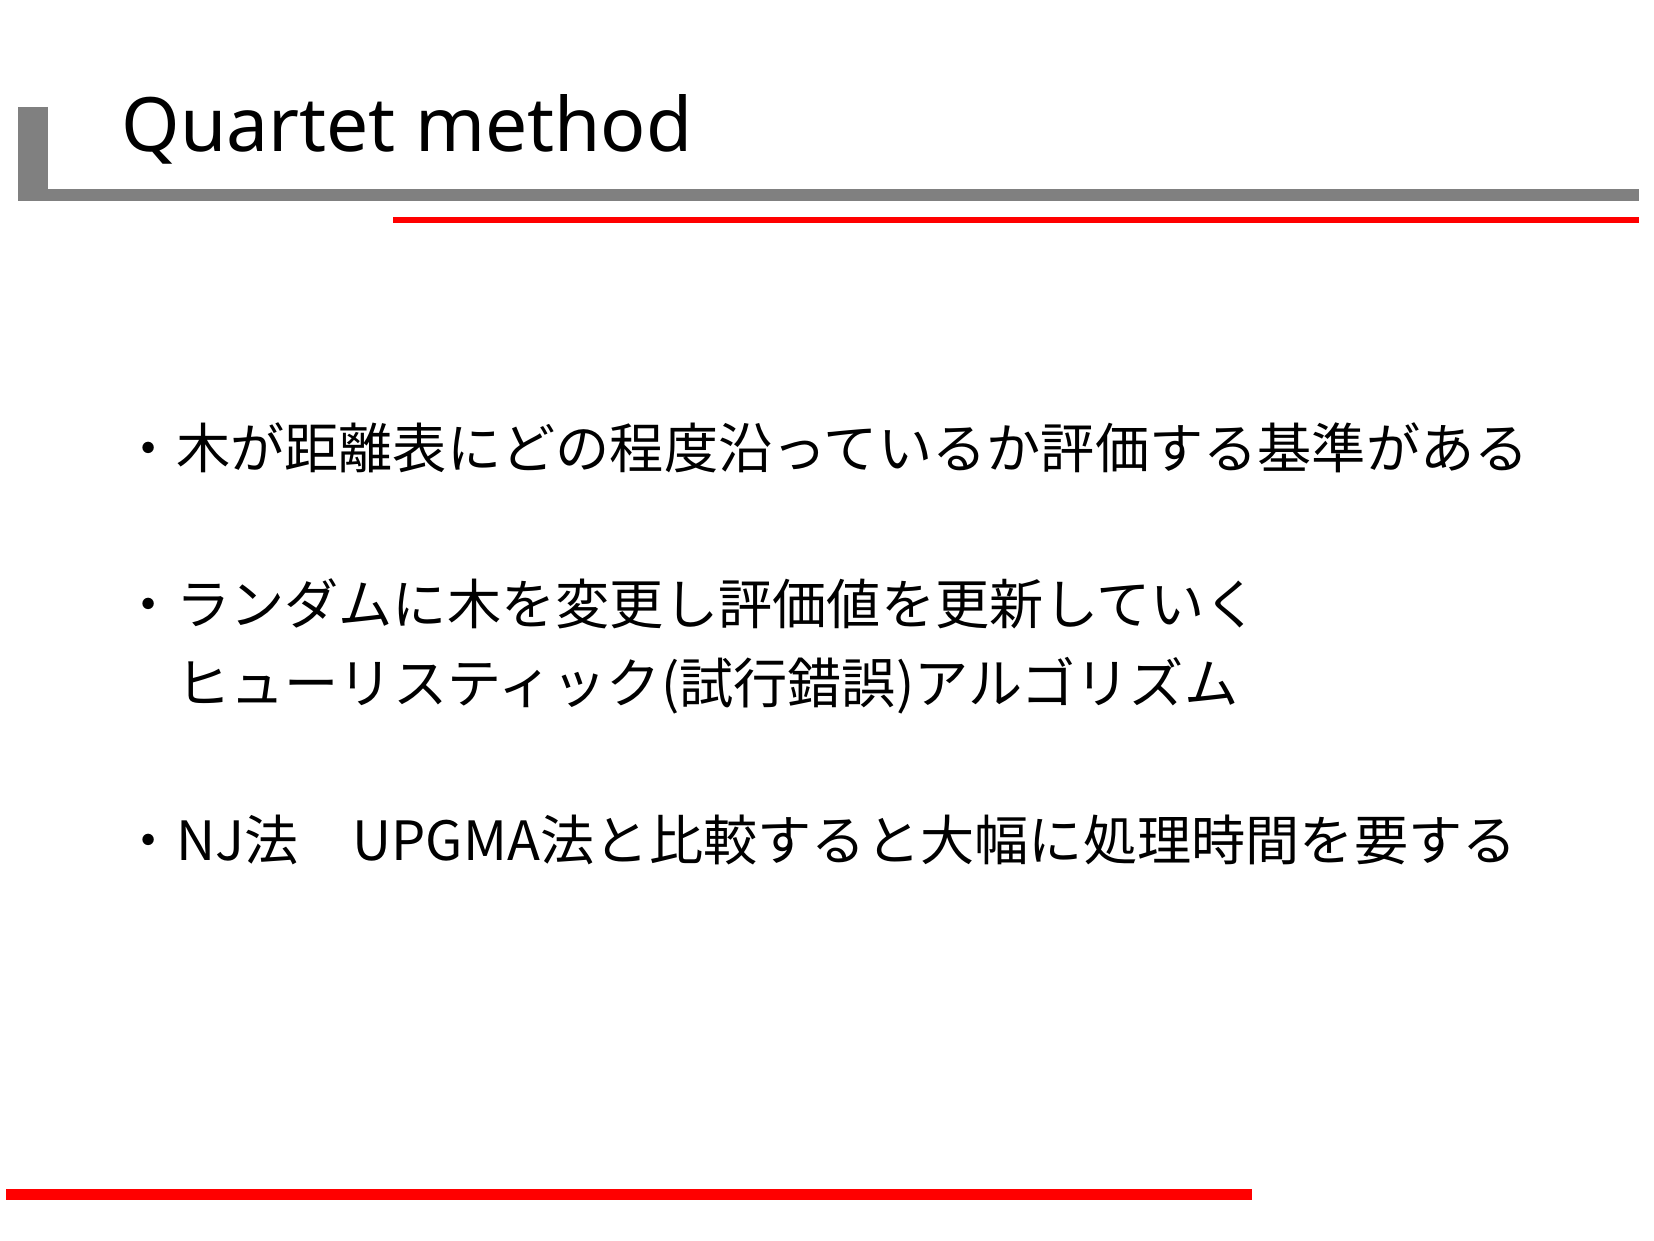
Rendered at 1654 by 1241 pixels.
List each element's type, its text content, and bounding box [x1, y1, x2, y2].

title Quartet method [121, 18, 1534, 226]
text_box ・木が距離表にどの程度沿っているか評価する基準がある ・ランダムに木を変更し評価値を更新していく ヒューリスティック(試行錯誤)アルゴリズム ・NJ法 UPGMA法と比較すると大幅に処理時間を要する [107, 397, 1654, 739]
